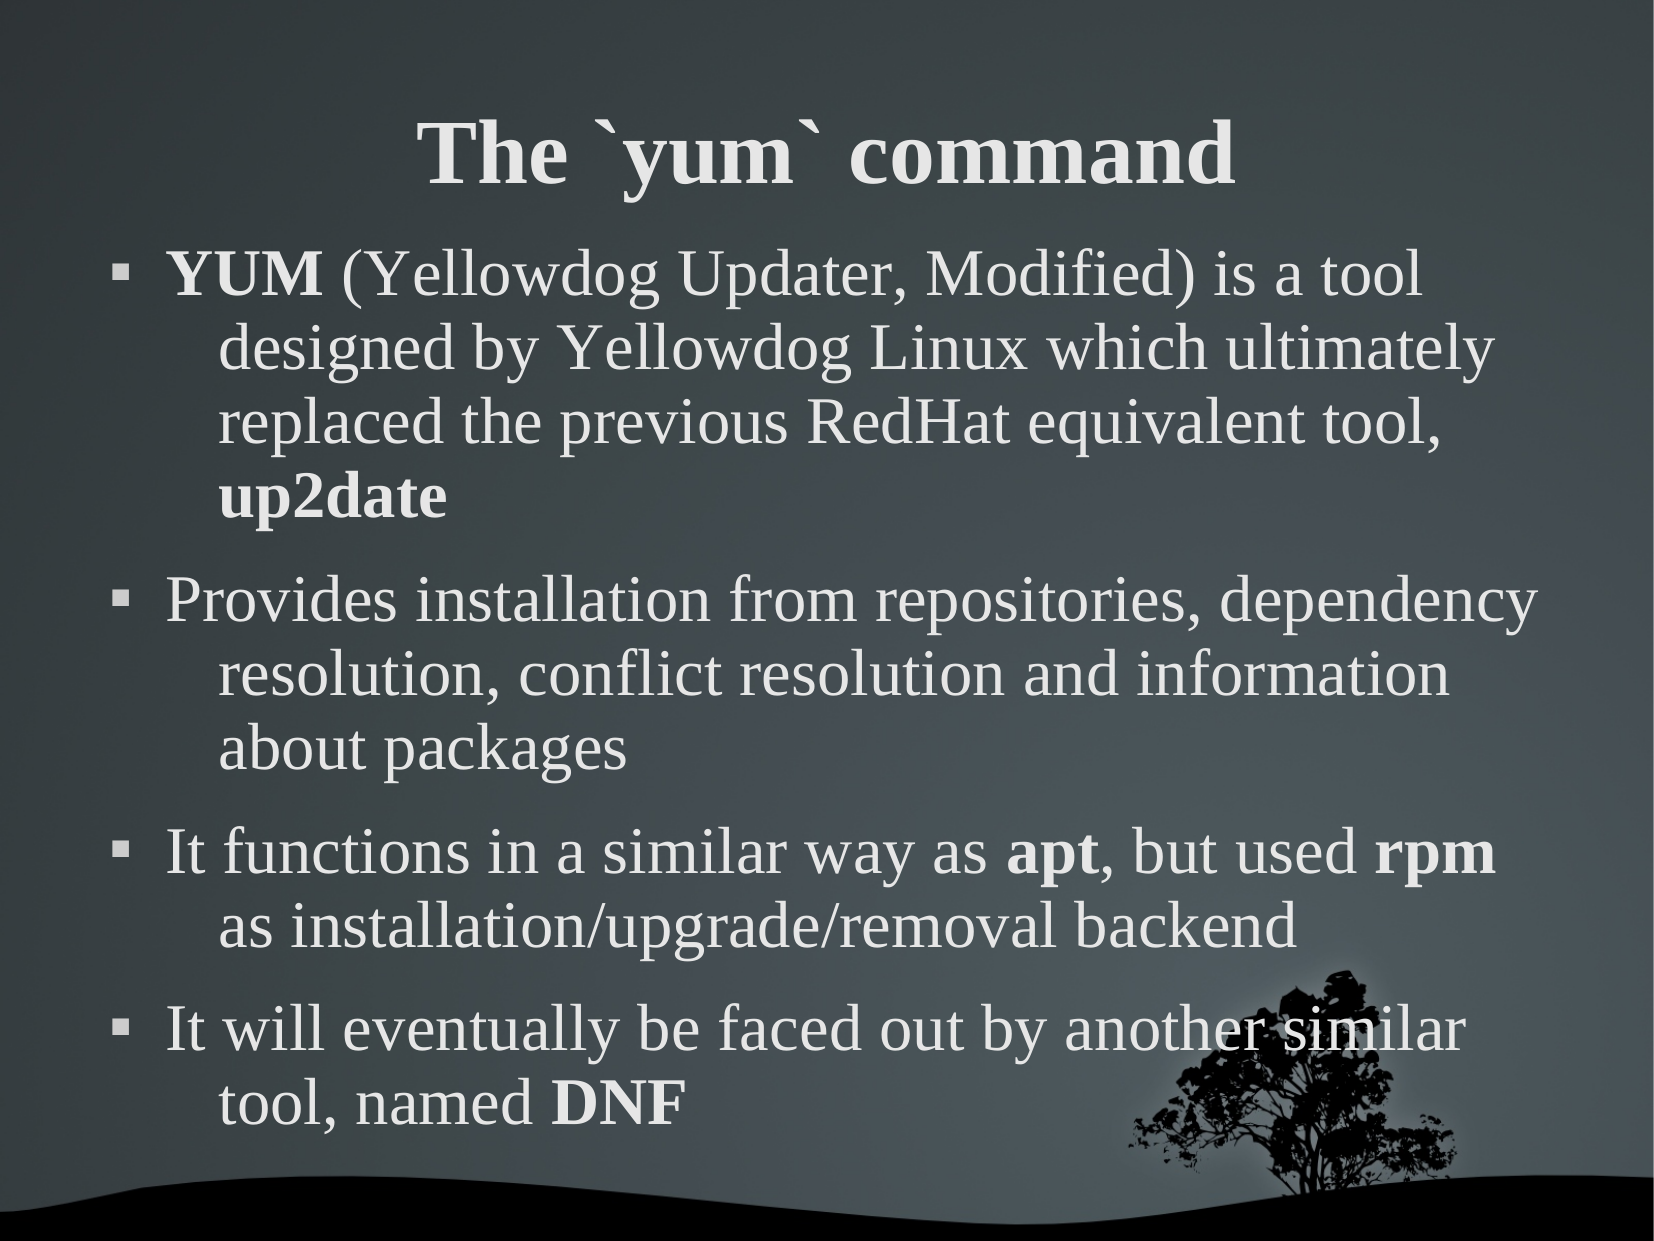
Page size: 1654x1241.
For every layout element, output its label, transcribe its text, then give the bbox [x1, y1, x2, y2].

title The `yum` command [82, 49, 1571, 257]
picture [0, 0, 1654, 1241]
list YUM (Yellowdog Updater, Modified) is a tool designed by Yellowdog Linux which ultimately replaced the previous RedHat equivalent tool, up2date Provides installation from repositories, dependency resolution, conflict resolution and information about packages It functions in a similar way as apt, but used rpm as installation/upgrade/removal backend It will eventually be faced out by another similar tool, named DNF [76, 236, 1565, 1197]
